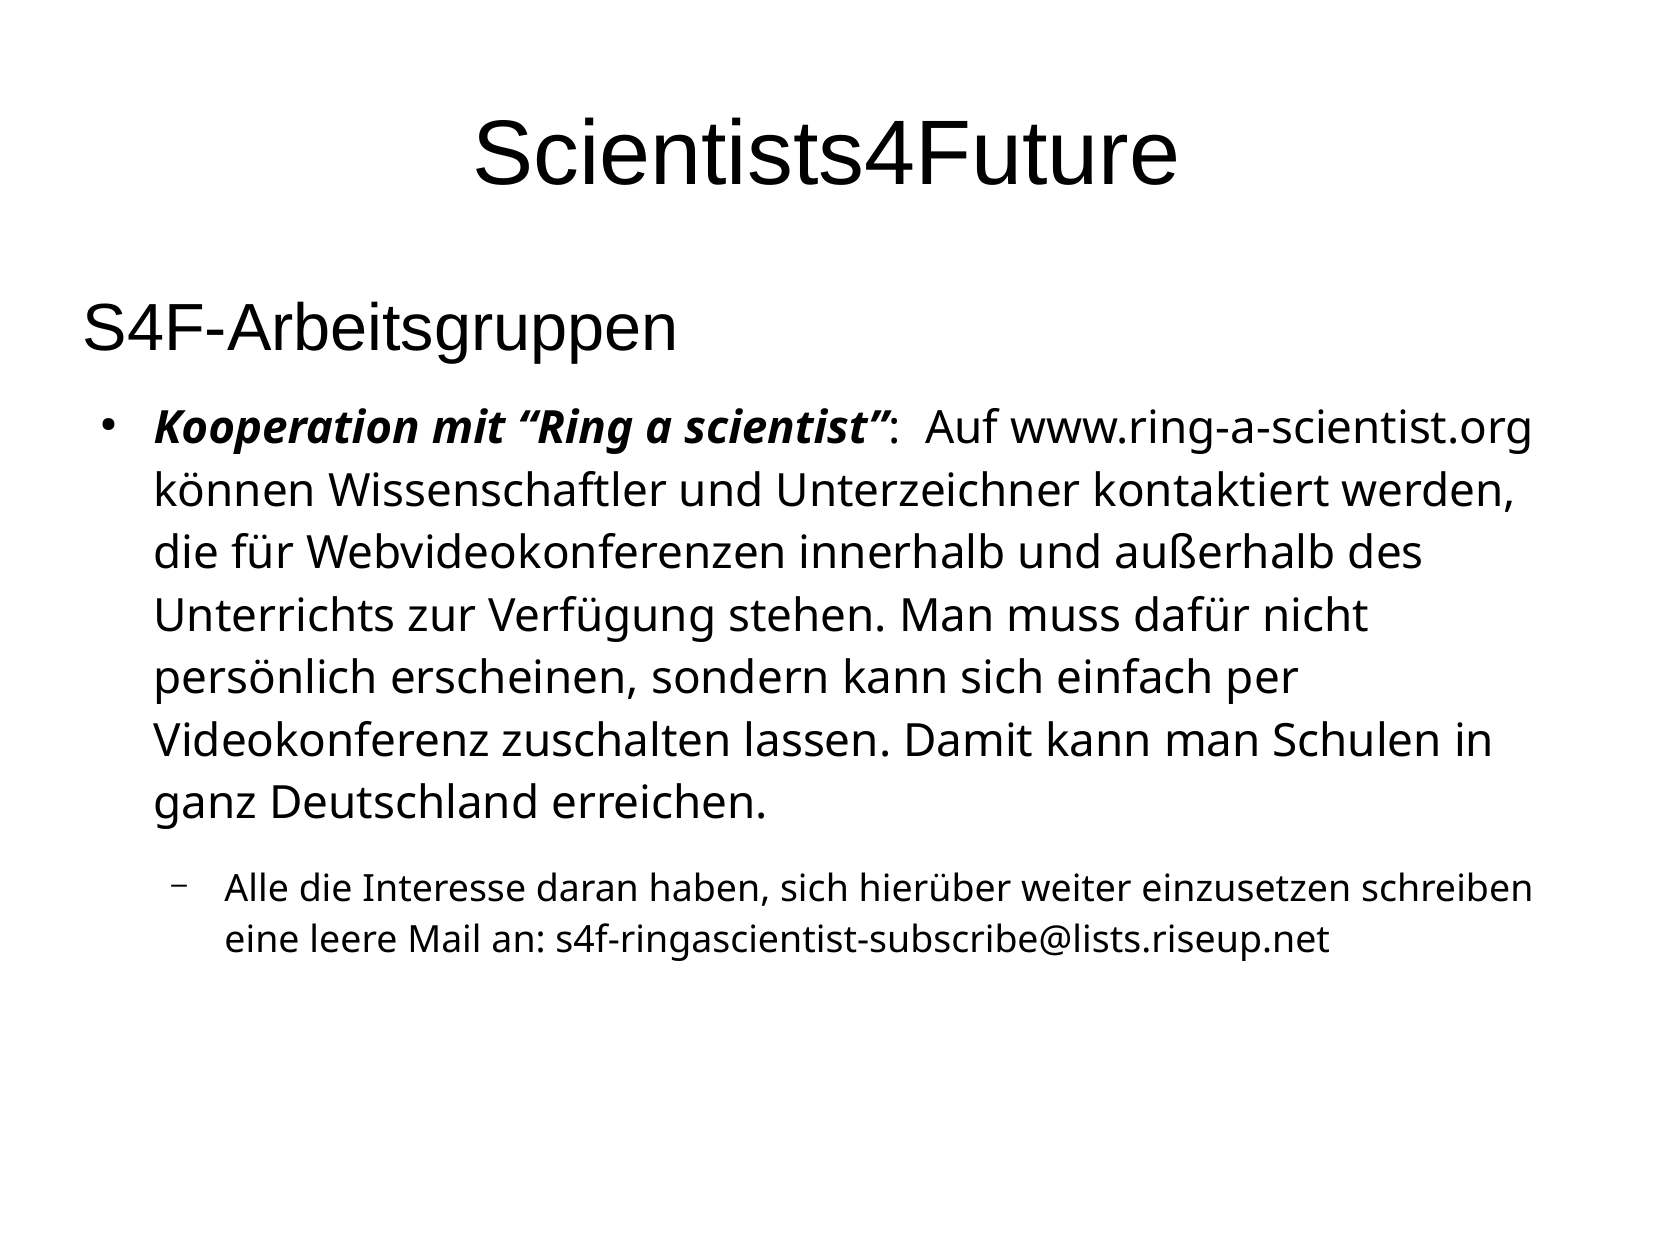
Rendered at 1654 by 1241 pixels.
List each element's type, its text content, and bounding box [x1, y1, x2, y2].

list S4F-Arbeitsgruppen Kooperation mit “Ring a scientist”: Auf www.ring-a-scientist.org können Wissenschaftler und Unterzeichner kontaktiert werden, die für Webvideokonferenzen innerhalb und außerhalb des Unterrichts zur Verfügung stehen. Man muss dafür nicht persönlich erscheinen, sondern kann sich einfach per Videokonferenz zuschalten lassen. Damit kann man Schulen in ganz Deutschland erreichen. Alle die Interesse daran haben, sich hierüber weiter einzusetzen schreiben eine leere Mail an: s4f-ringascientist-subscribe@lists.riseup.net [82, 290, 1571, 1109]
title Scientists4Future [82, 49, 1571, 257]
